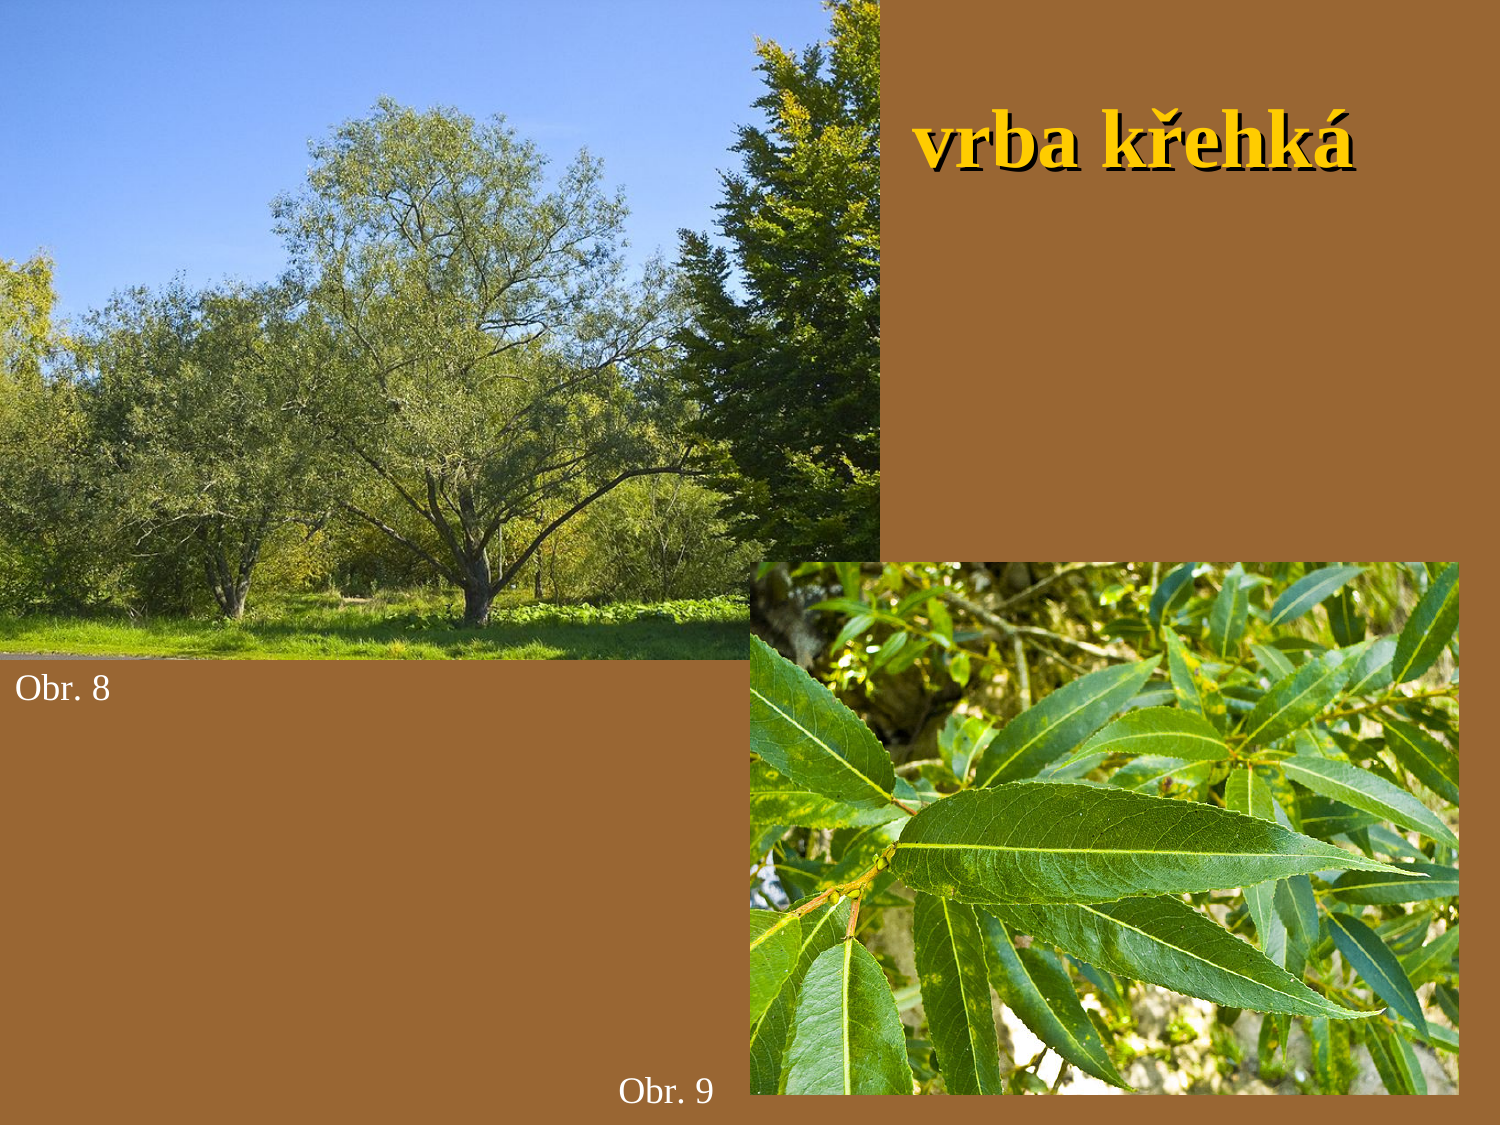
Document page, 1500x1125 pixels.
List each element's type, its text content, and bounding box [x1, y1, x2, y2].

text_box Obr. 8 [0, 655, 195, 716]
title vrba křehká [75, 45, 1426, 234]
text_box Obr. 9 [584, 1058, 751, 1120]
picture [0, 0, 1459, 1095]
